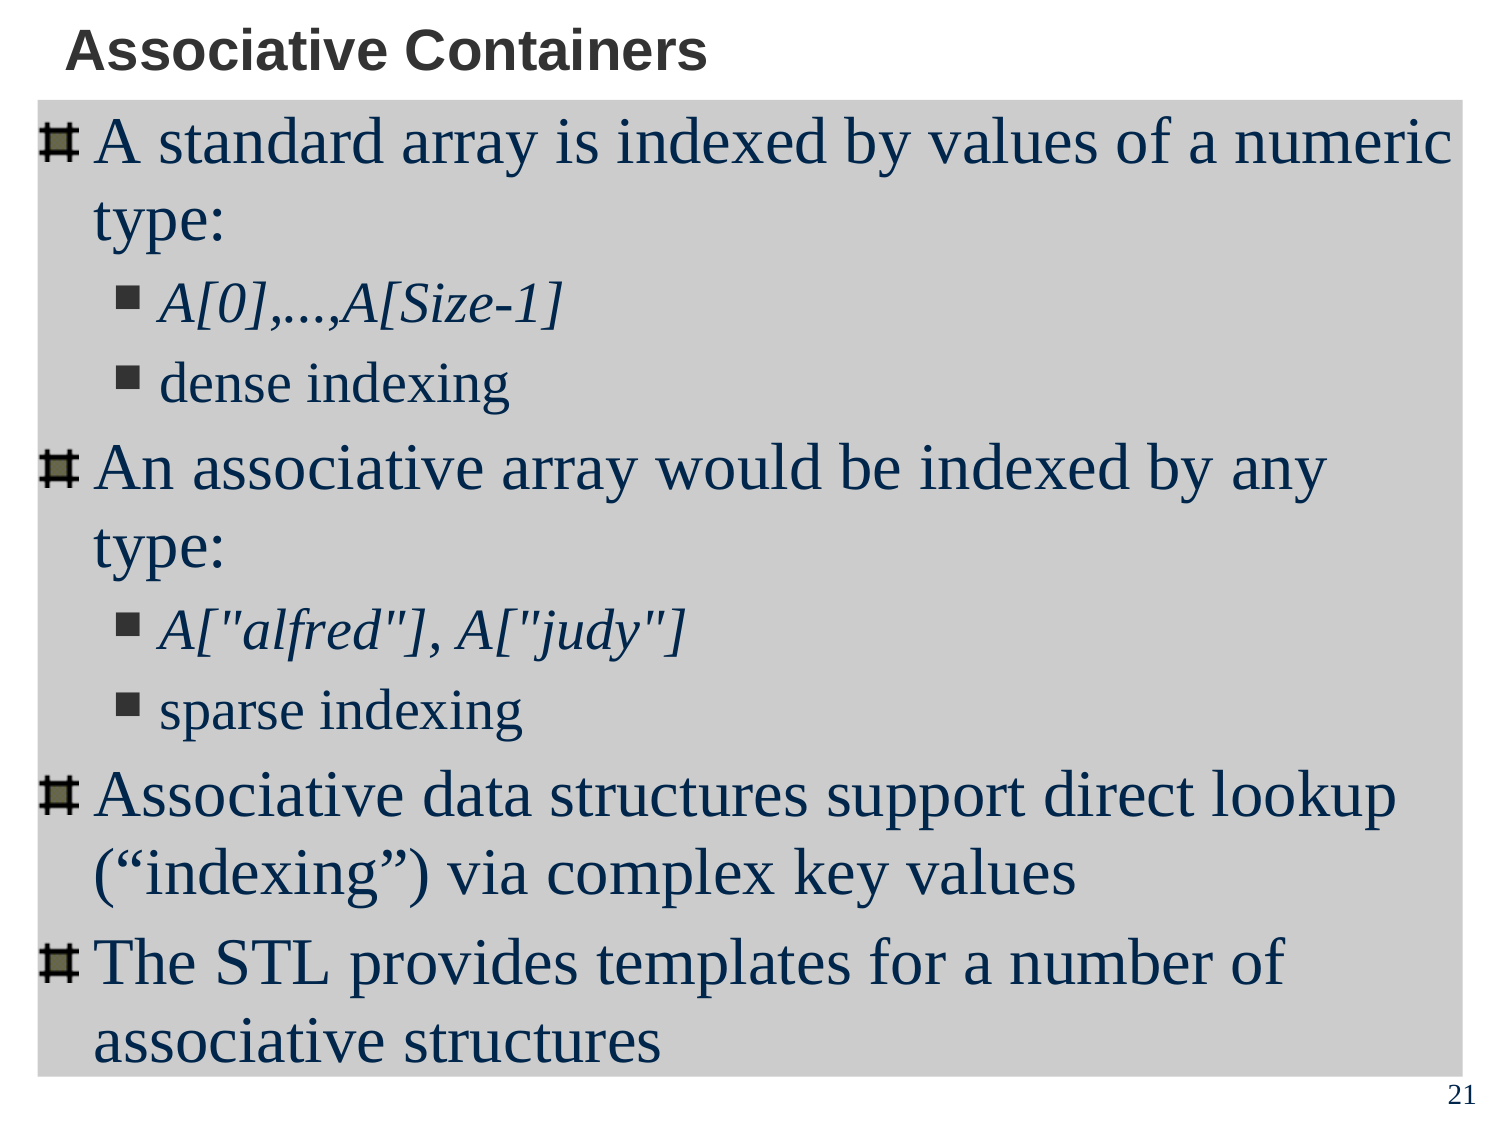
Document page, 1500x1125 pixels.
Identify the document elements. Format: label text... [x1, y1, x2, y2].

list A standard array is indexed by values of a numeric type: A[0],...,A[Size-1] dense indexing An associative array would be indexed by any type: A["alfred"], A["judy"] sparse indexing Associative data structures support direct lookup (“indexing”) via complex key values The STL provides templates for a number of associative structures [37, 99, 1463, 1073]
title Associative Containers [50, 0, 1450, 91]
